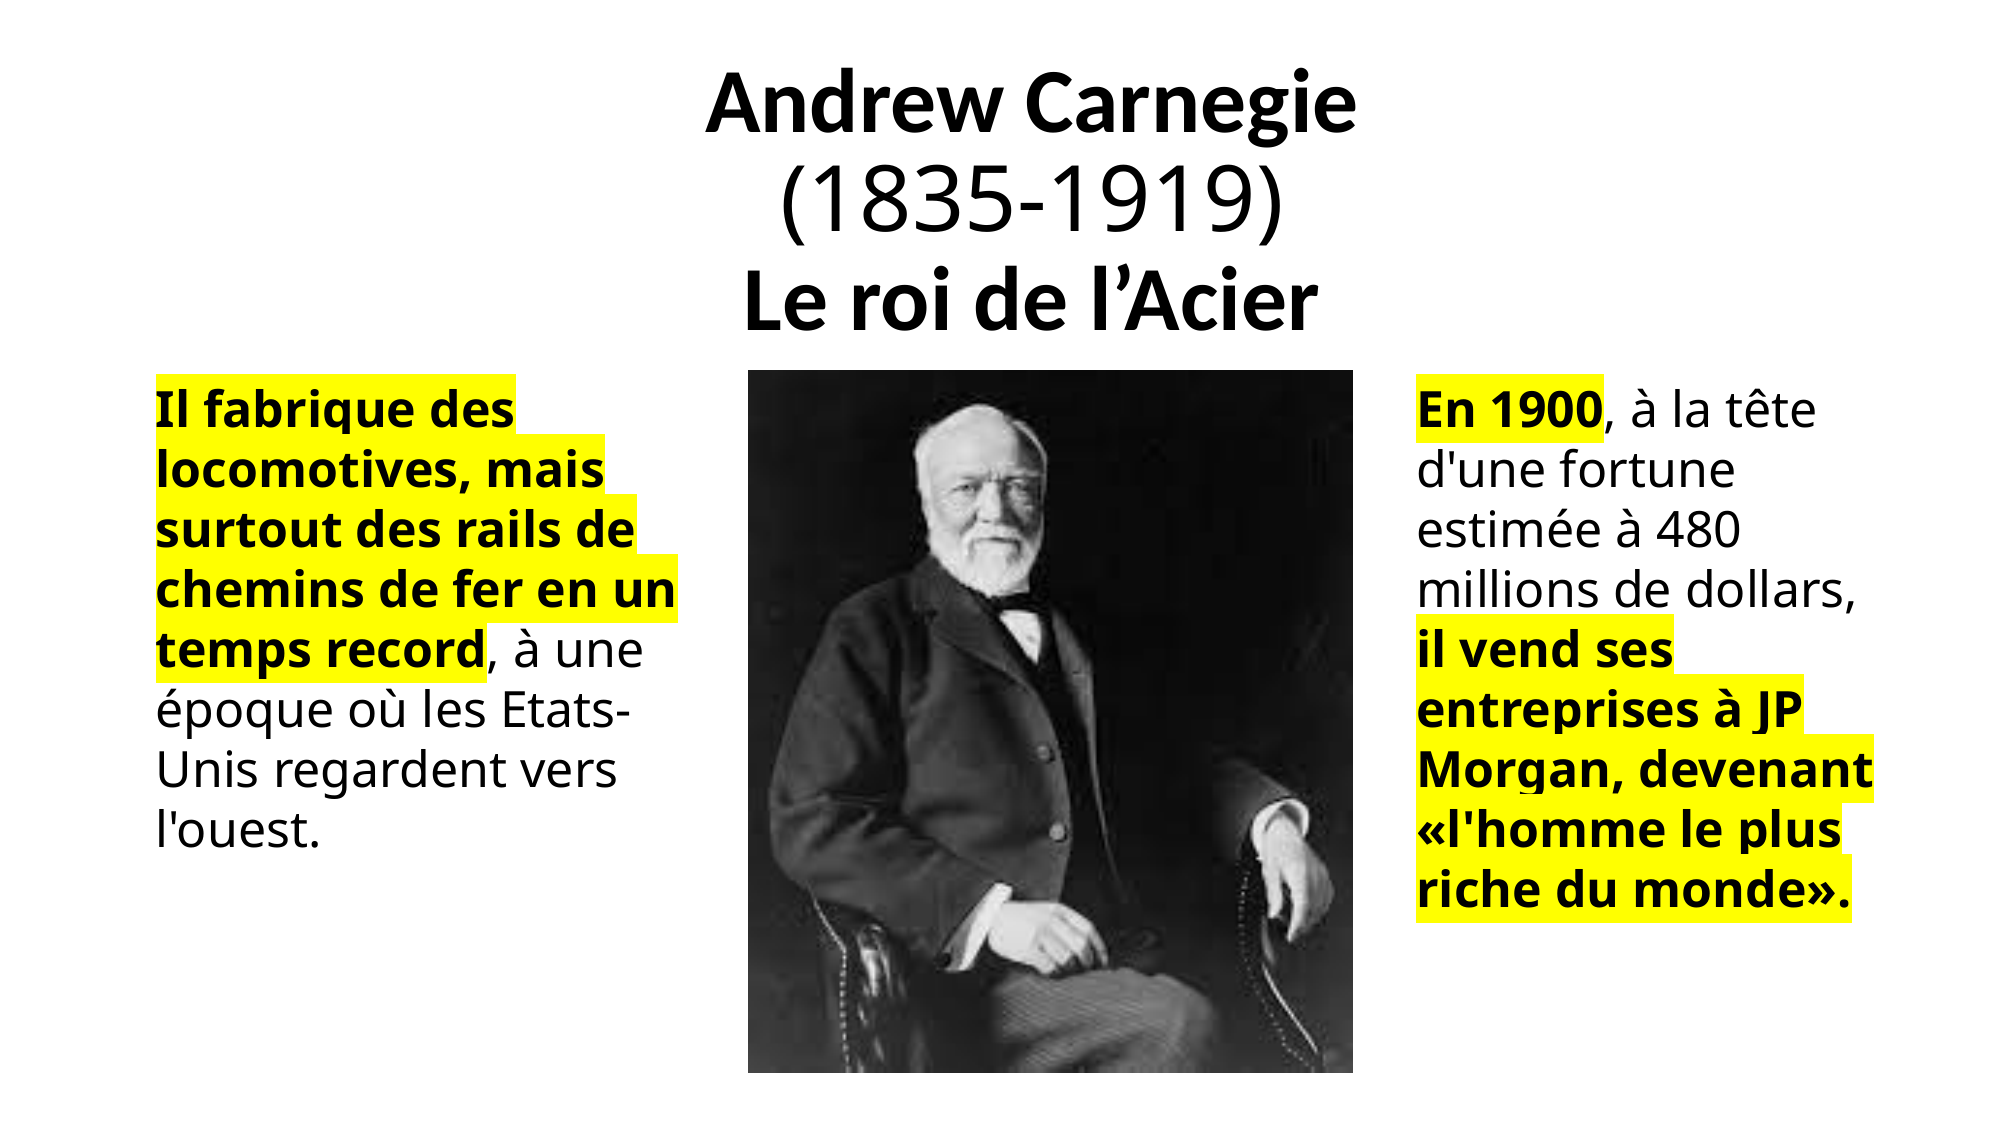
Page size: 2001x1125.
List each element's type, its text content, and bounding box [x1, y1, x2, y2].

text_box En 1900, à la tête d'une fortune estimée à 480 millions de dollars, il vend ses entreprises à JP Morgan, devenant «l'homme le plus riche du monde». [1401, 370, 1934, 810]
text_box Il fabrique des locomotives, mais surtout des rails de chemins de fer en un temps record, à une époque où les Etats-Unis regardent vers l'ouest. [140, 370, 725, 750]
picture [748, 370, 1353, 1073]
title Andrew Carnegie (1835-1919) Le roi de l’Acier [446, 33, 1618, 371]
